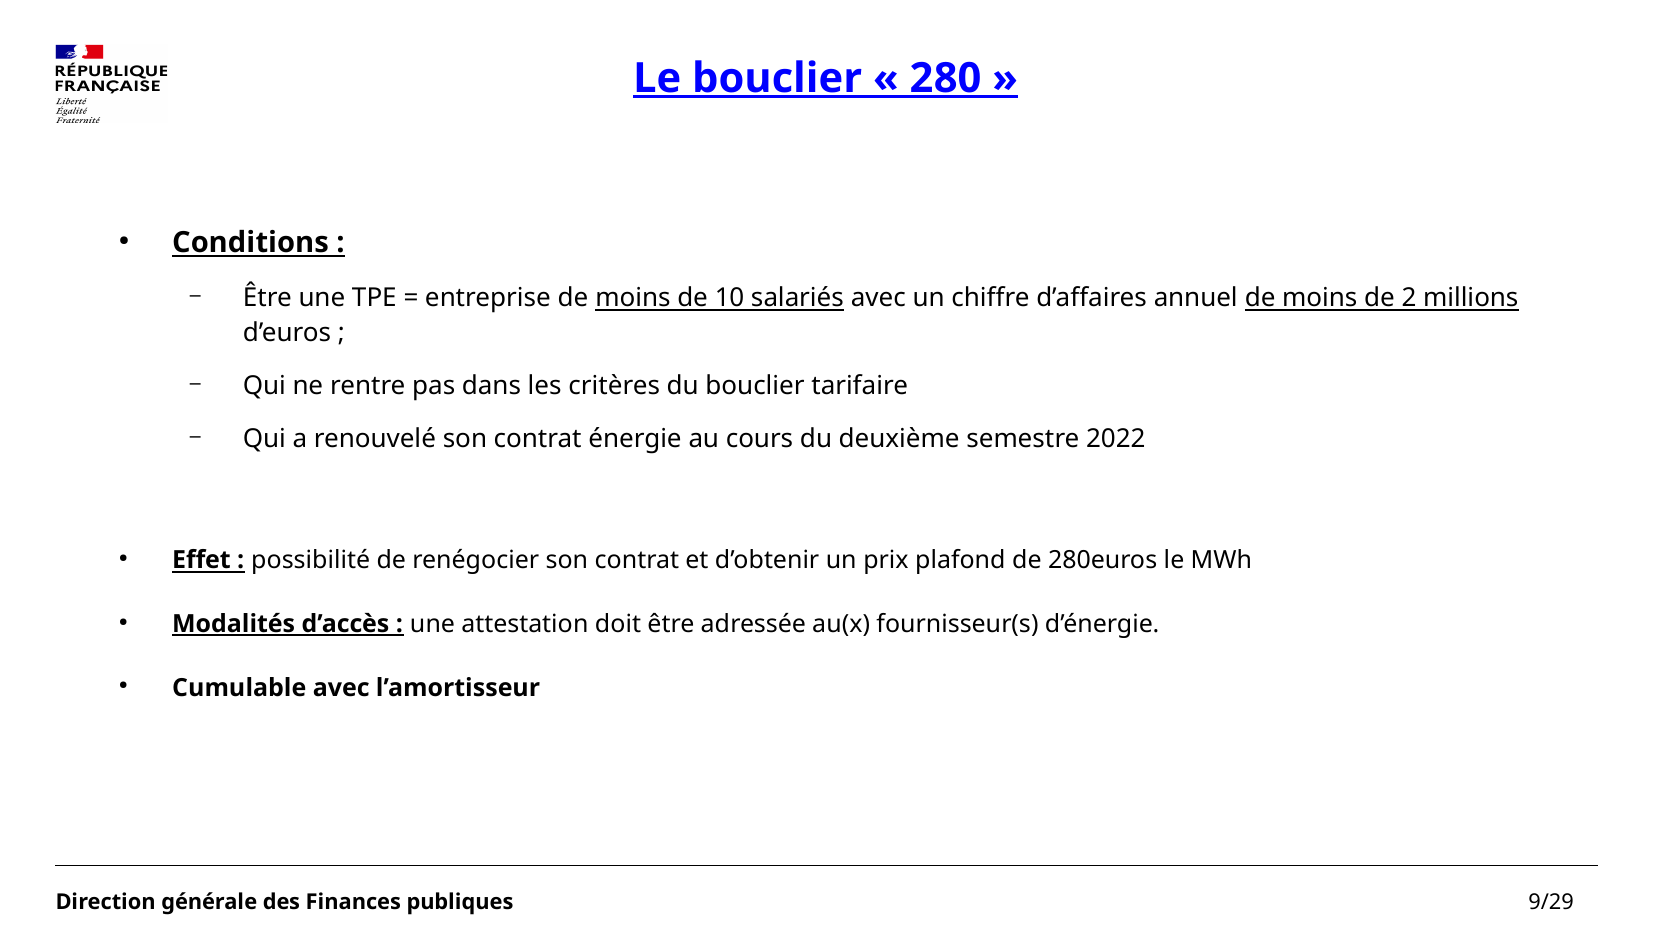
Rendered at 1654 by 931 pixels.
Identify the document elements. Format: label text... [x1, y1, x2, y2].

list Conditions : Être une TPE = entreprise de moins de 10 salariés avec un chiffre d’affaires annuel de moins de 2 millions d’euros ; Qui ne rentre pas dans les critères du bouclier tarifaire Qui a renouvelé son contrat énergie au cours du deuxième semestre 2022 Effet : possibilité de renégocier son contrat et d’obtenir un prix plafond de 280euros le MWh Modalités d’accès : une attestation doit être adressée au(x) fournisseur(s) d’énergie. Cumulable avec l’amortisseur [101, 82, 1626, 803]
list Le bouclier « 280 » [38, 47, 1583, 189]
